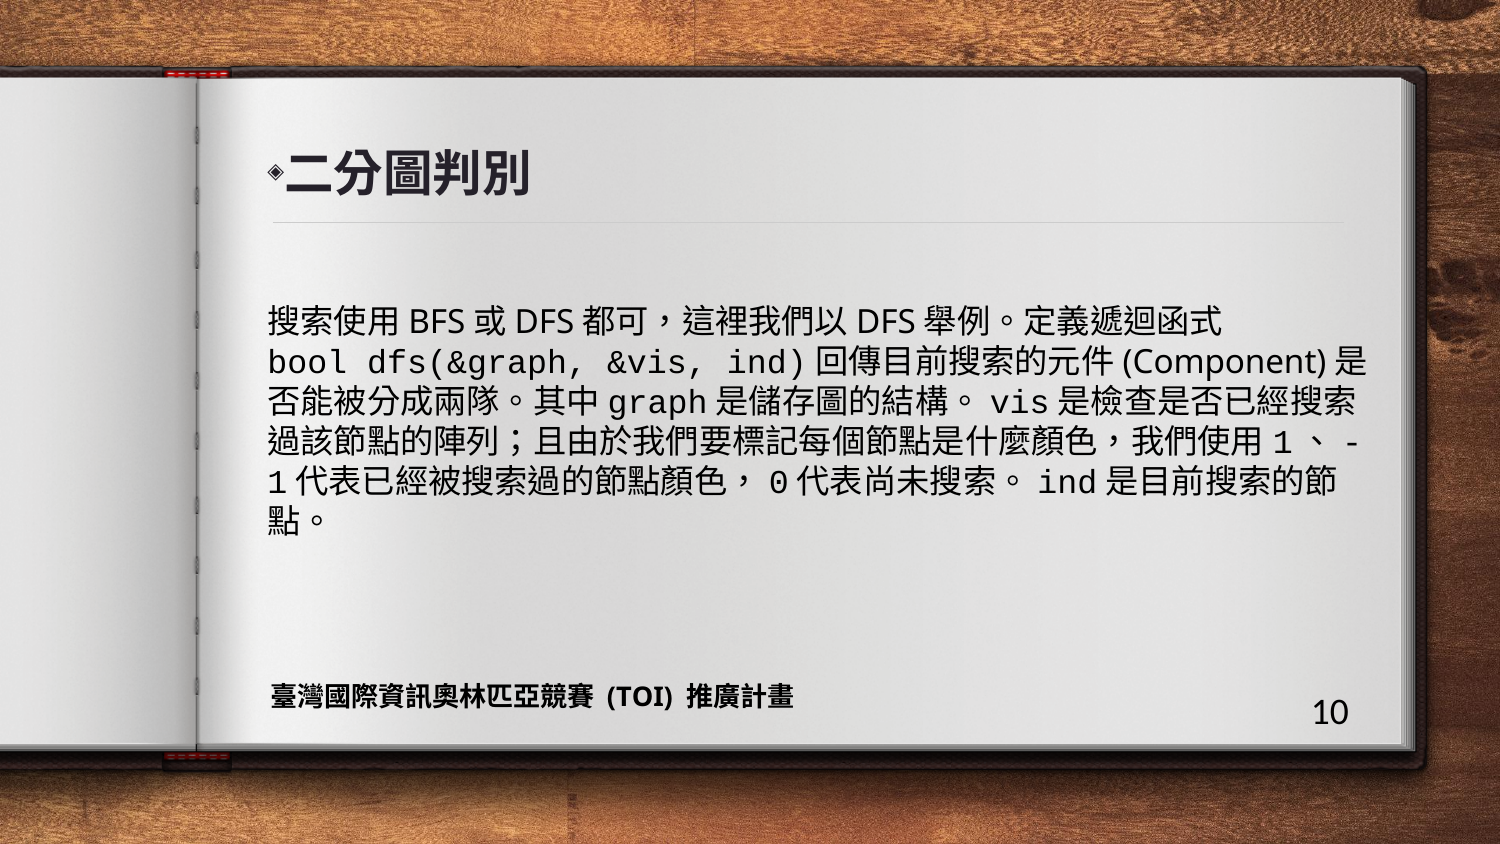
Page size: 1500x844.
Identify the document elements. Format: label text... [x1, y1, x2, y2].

list 二分圖判別 [252, 126, 1194, 216]
text_box [1295, 672, 1386, 737]
text_box 搜索使用BFS或DFS都可，這裡我們以DFS舉例。定義遞迴函式 bool dfs(&graph, &vis, ind)回傳目前搜索的元件(Component)是否能被分成兩隊。其中graph是儲存圖的結構。vis是檢查是否已經搜索過該節點的陣列；且由於我們要標記每個節點是什麼顏色，我們使用1、-1代表已經被搜索過的節點顏色，0代表尚未搜索。ind是目前搜索的節點。 [252, 293, 1386, 511]
